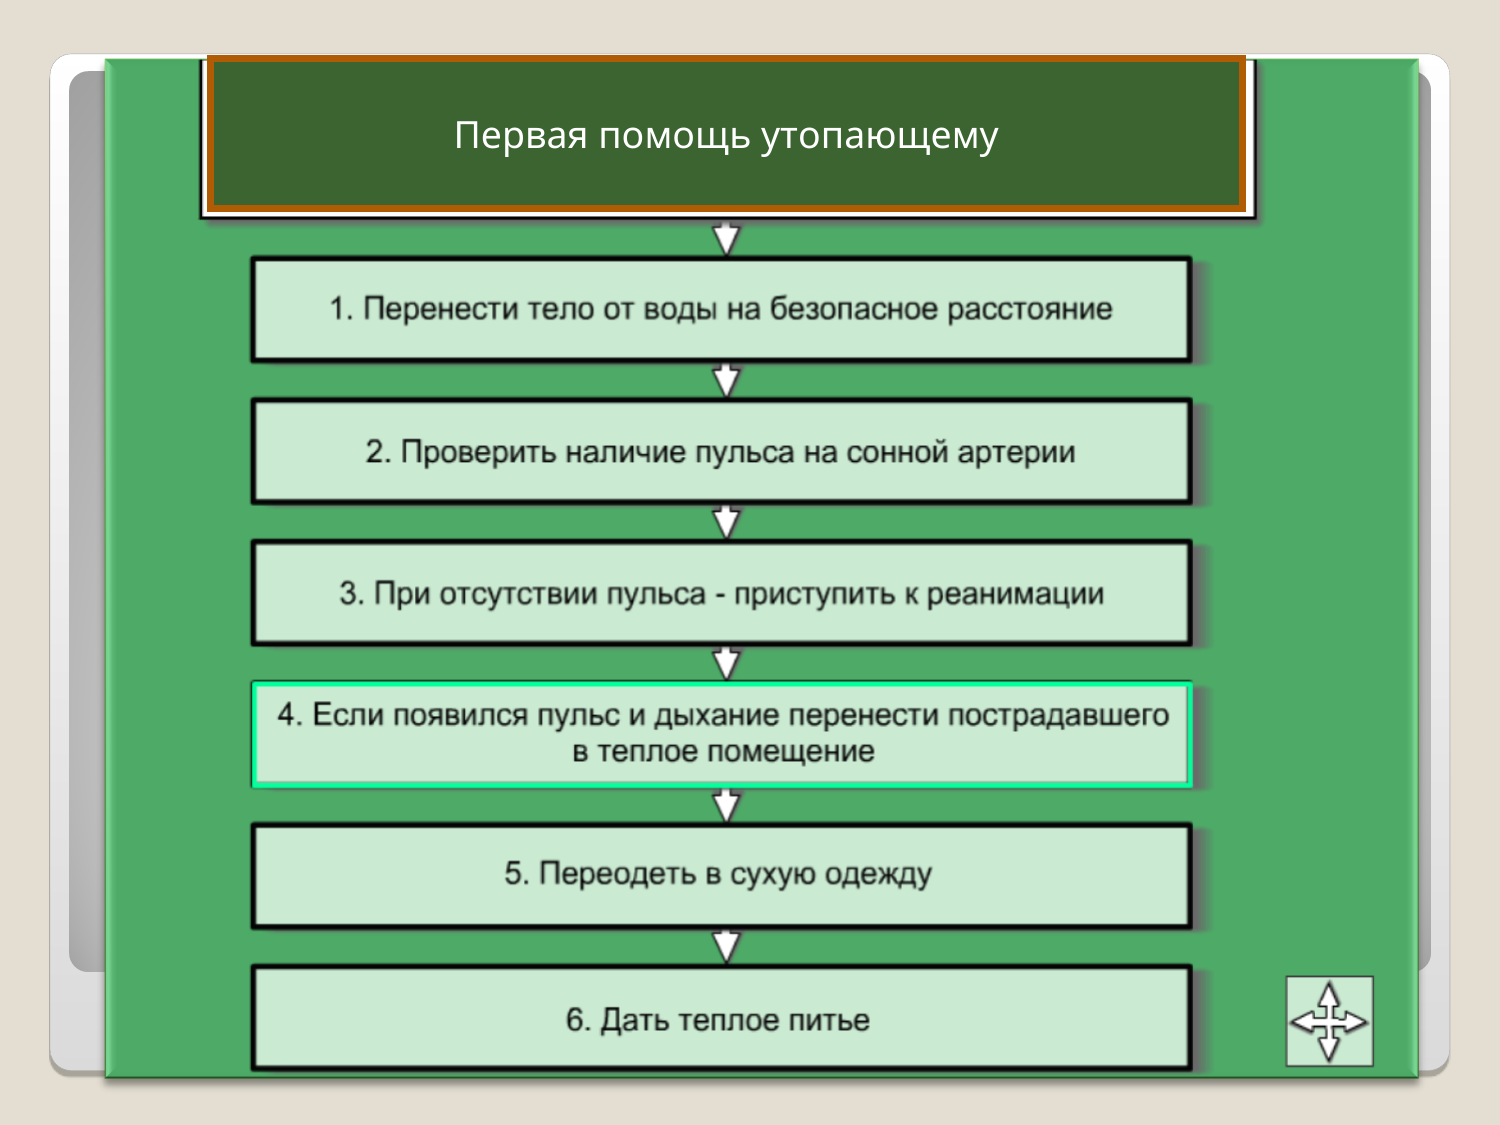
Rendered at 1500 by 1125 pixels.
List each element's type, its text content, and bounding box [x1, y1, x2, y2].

picture [69, 52, 1431, 1097]
text_box Первая помощь утопающему [210, 58, 1243, 209]
